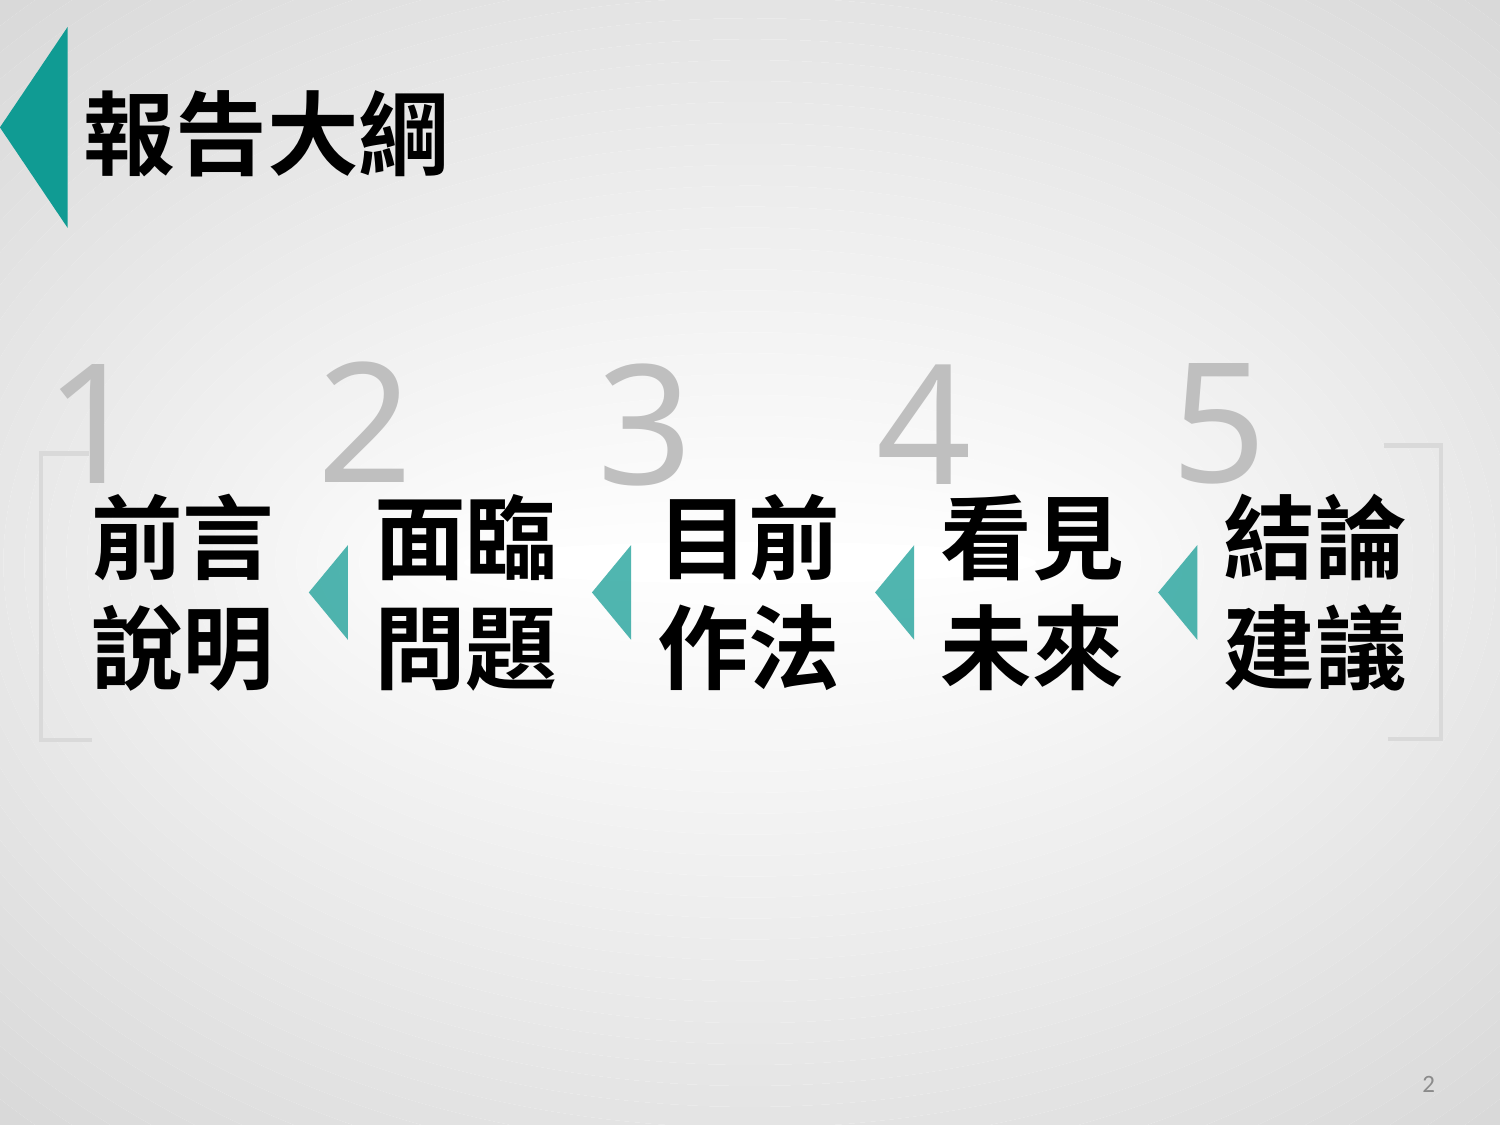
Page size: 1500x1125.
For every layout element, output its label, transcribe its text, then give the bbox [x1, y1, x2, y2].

text_box 1 [30, 309, 228, 525]
text_box 前言 說明 [76, 473, 298, 709]
text_box [1158, 545, 1198, 640]
text_box 4 [862, 310, 1060, 525]
text_box 看見未來 [925, 473, 1147, 709]
text_box 目前作法 [642, 473, 864, 709]
text_box 面臨問題 [359, 473, 581, 709]
text_box 5 [1156, 308, 1354, 524]
text_box 4 [894, 380, 937, 444]
text_box 3 [582, 310, 780, 525]
slide_number <編號> [1112, 1052, 1450, 1113]
text_box [875, 545, 915, 640]
text_box [308, 545, 348, 640]
text_box 2 [302, 308, 500, 524]
text_box 報告大綱 [68, 69, 515, 195]
text_box [591, 545, 632, 640]
text_box 結論建議 [1208, 473, 1430, 709]
